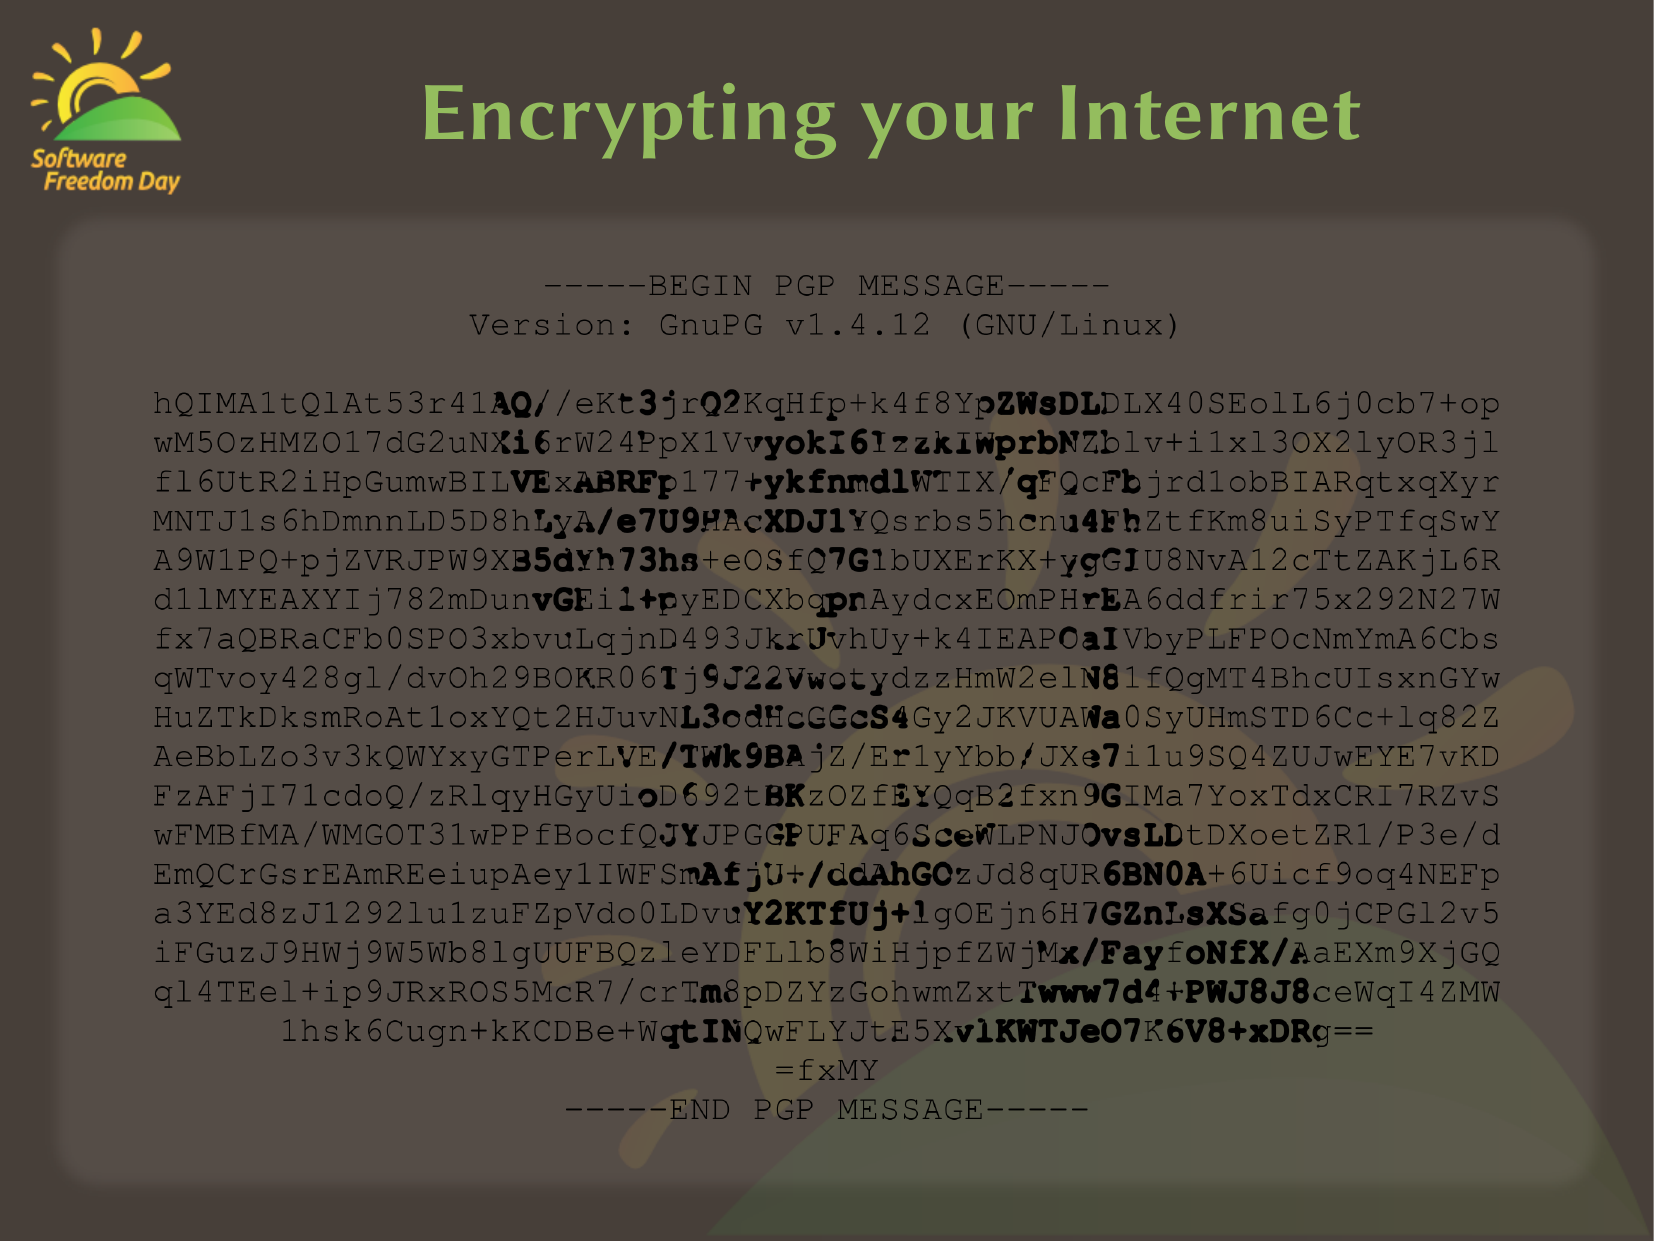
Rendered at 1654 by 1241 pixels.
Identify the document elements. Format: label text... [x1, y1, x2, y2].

picture [0, 0, 1654, 1241]
title Encrypting your Internet [210, 15, 1571, 211]
